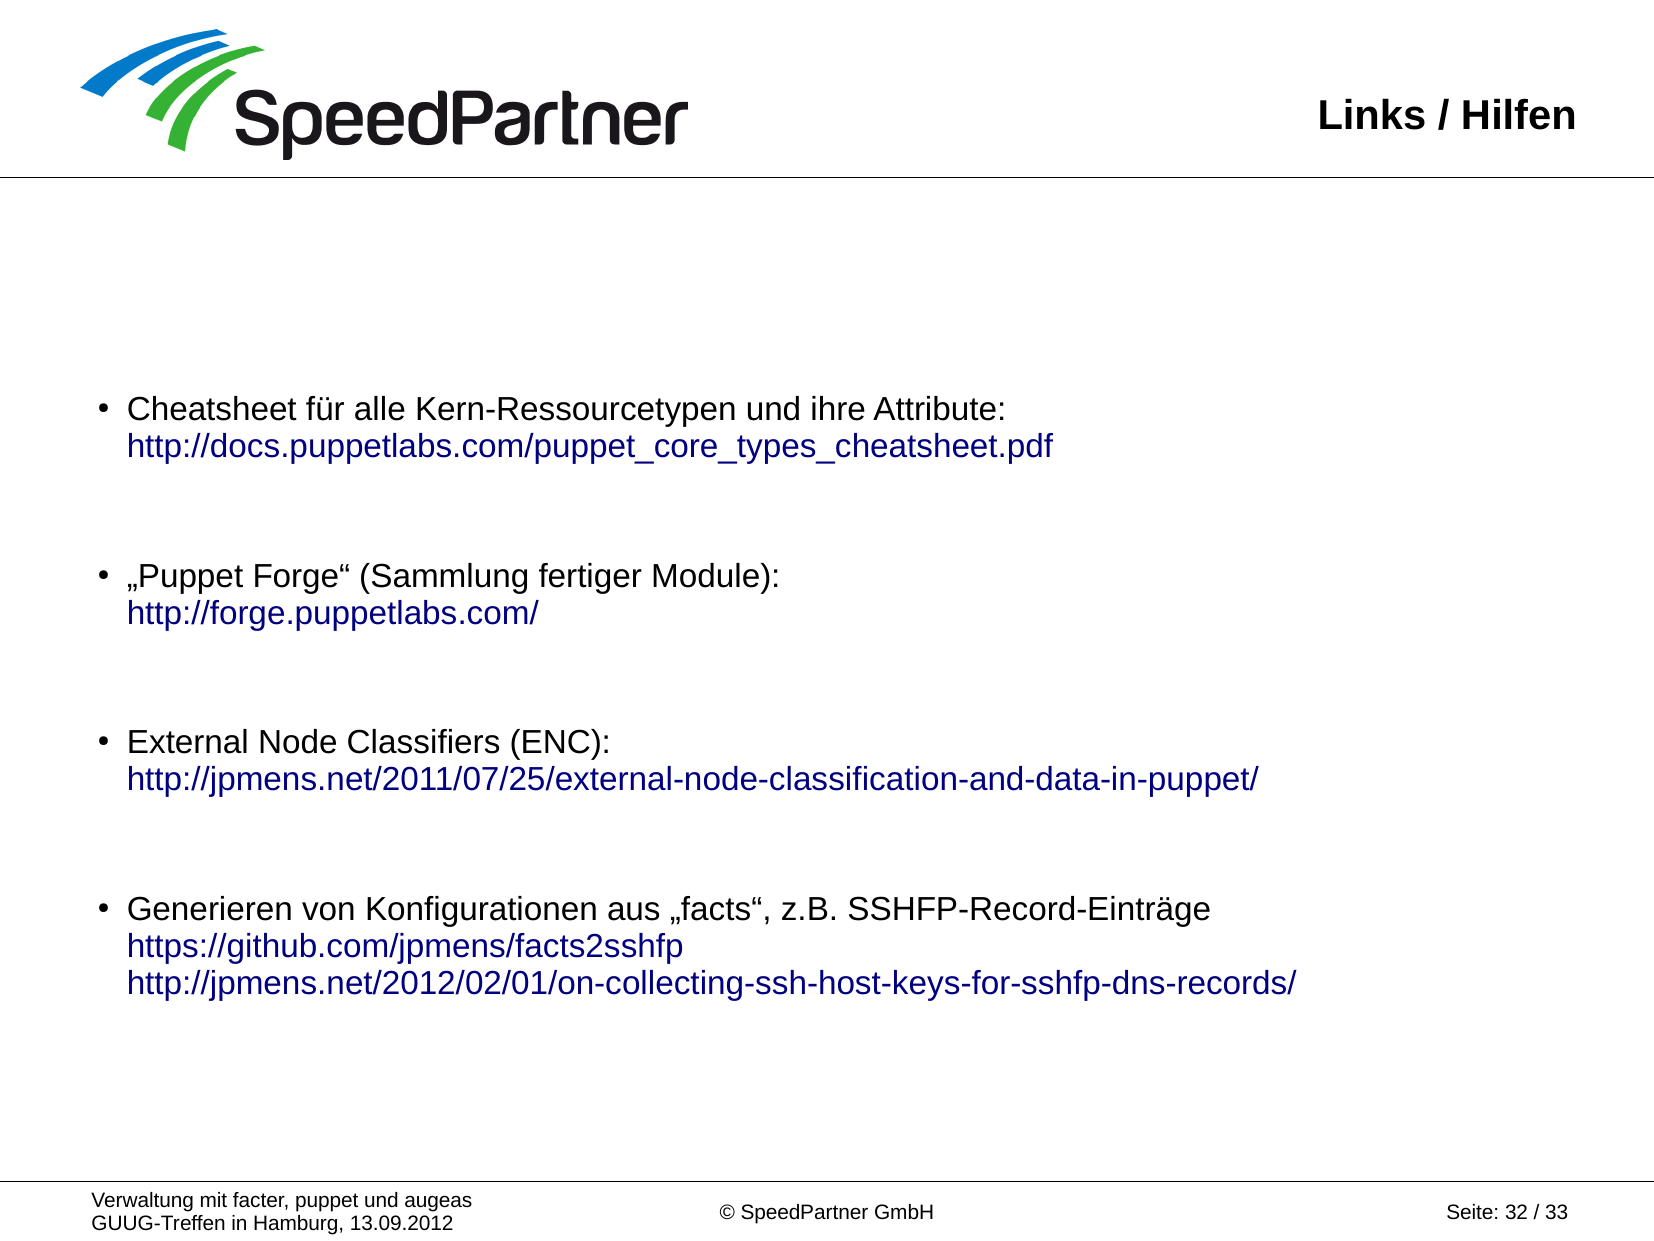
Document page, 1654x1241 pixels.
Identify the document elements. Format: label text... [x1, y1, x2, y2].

title Links / Hilfen [590, 70, 1577, 160]
text_box Cheatsheet für alle Kern-Ressourcetypen und ihre Attribute: http://docs.puppetlabs.com/puppet_core_types_cheatsheet.pdf „Puppet Forge“ (Sammlung fertiger Module): http://forge.puppetlabs.com/ External Node Classifiers (ENC): http://jpmens.net/2011/07/25/external-node-classification-and-data-in-puppet/ Generieren von Konfigurationen aus „facts“, z.B. SSHFP-Record-Einträge https://github.com/jpmens/facts2sshfp http://jpmens.net/2012/02/01/on-collecting-ssh-host-keys-for-sshfp-dns-records/ [82, 253, 1565, 1177]
picture [80, 29, 688, 160]
